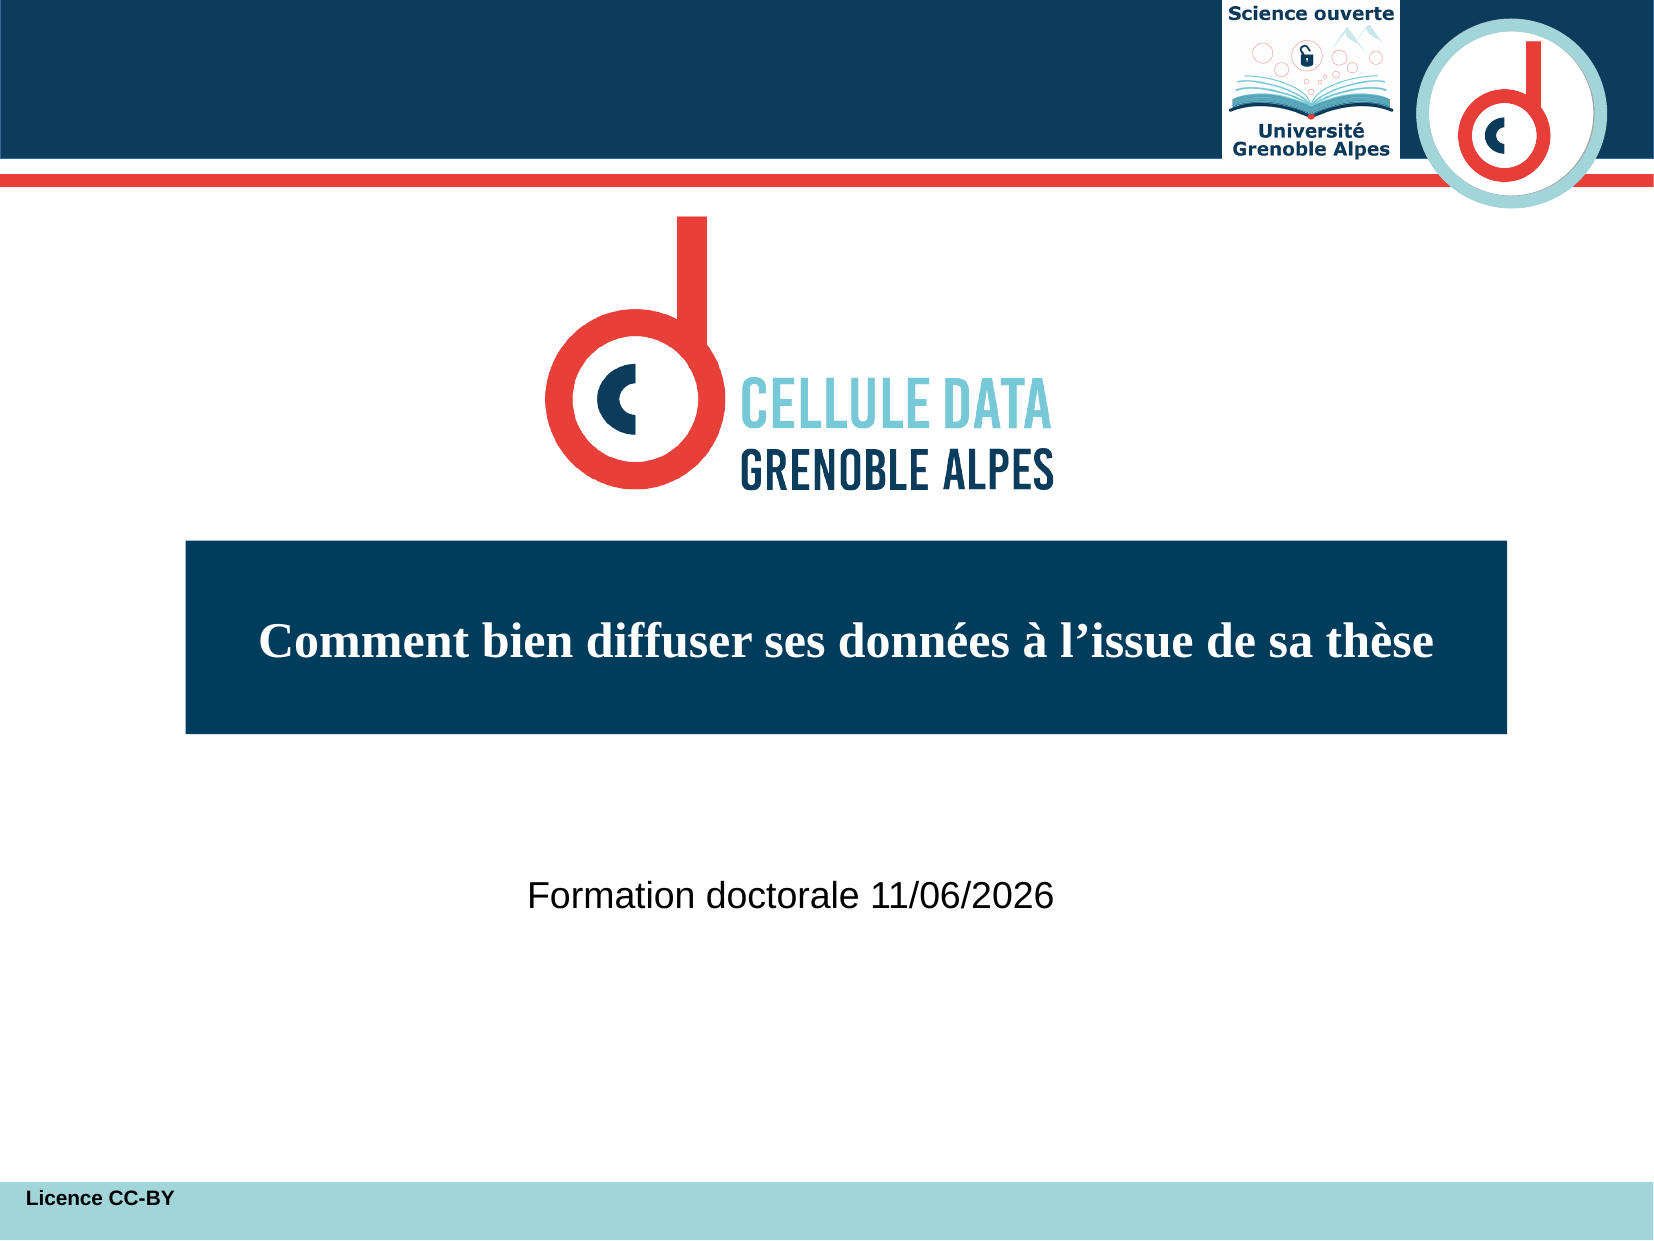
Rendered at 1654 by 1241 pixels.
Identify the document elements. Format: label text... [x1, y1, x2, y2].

picture [545, 216, 1090, 522]
text_box Licence CC-BY [10, 1178, 258, 1241]
picture [1222, 0, 1400, 166]
title Comment bien diffuser ses données à l’issue de sa thèse [185, 540, 1508, 735]
text_box Formation doctorale 11/06/2026 [512, 866, 1103, 1008]
